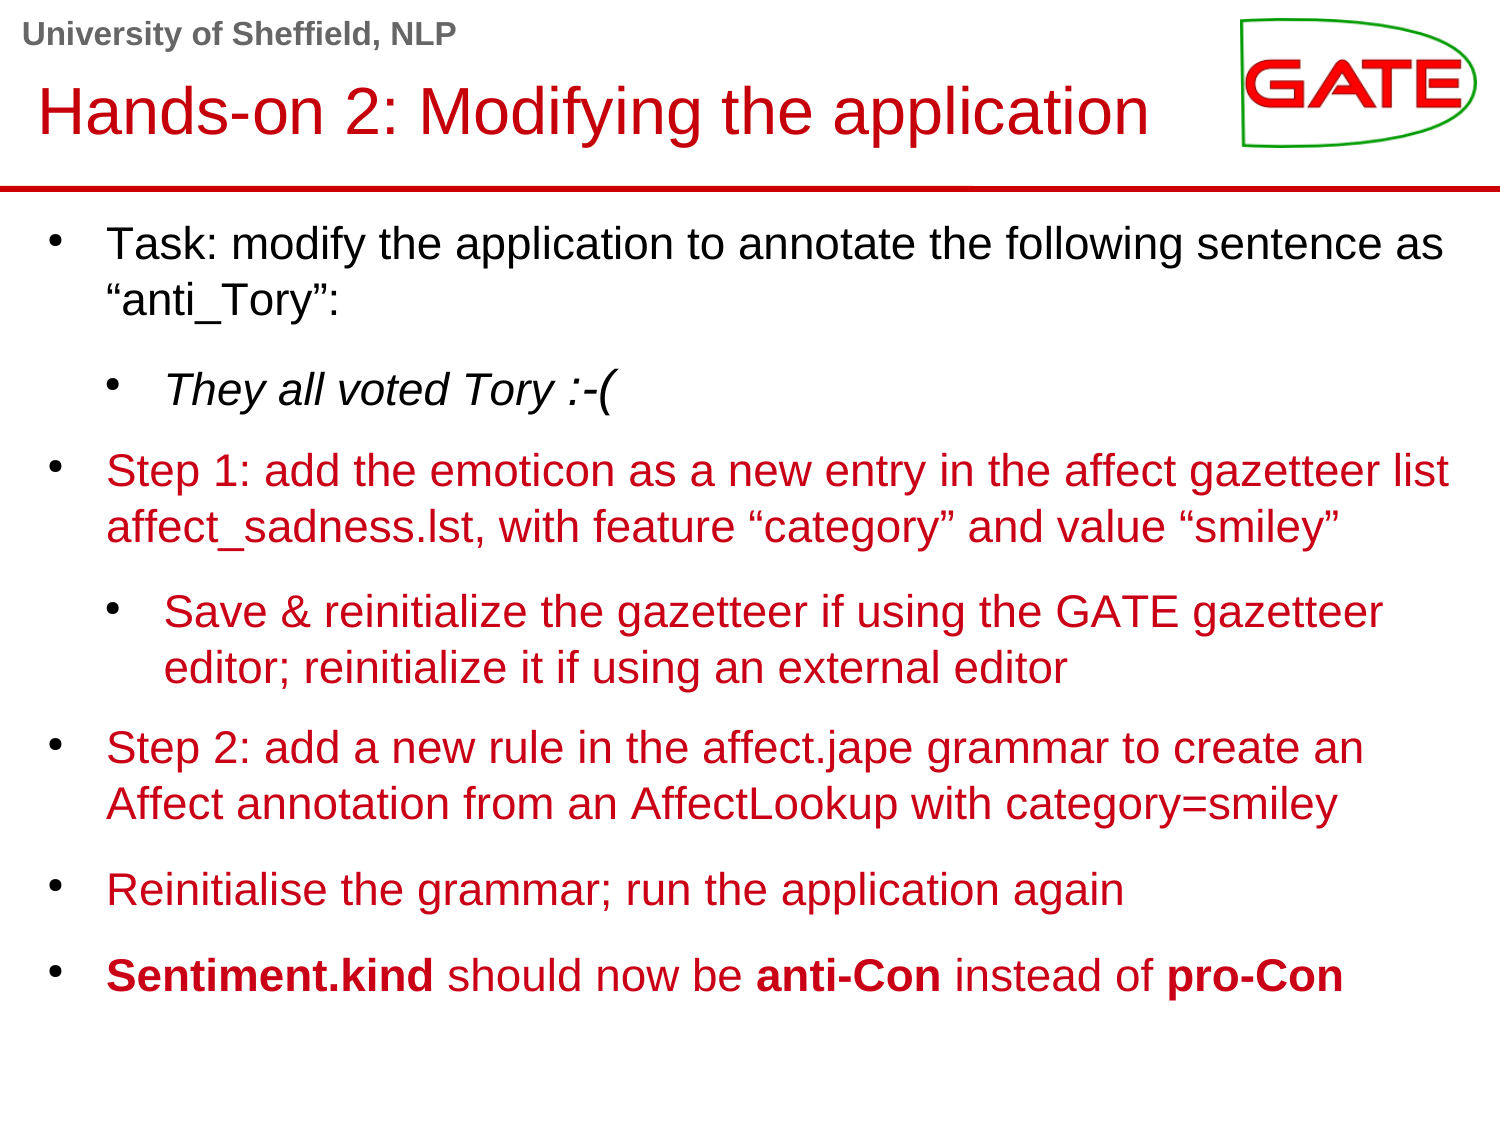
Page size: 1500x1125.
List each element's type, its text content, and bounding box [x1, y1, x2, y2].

list Task: modify the application to annotate the following sentence as “anti_Tory”: They all voted Tory :-( Step 1: add the emoticon as a new entry in the affect gazetteer list affect_sadness.lst, with feature “category” and value “smiley” Save & reinitialize the gazetteer if using the GATE gazetteer editor; reinitialize it if using an external editor Step 2: add a new rule in the affect.jape grammar to create an Affect annotation from an AffectLookup with category=smiley Reinitialise the grammar; run the application again Sentiment.kind should now be anti-Con instead of pro-Con [47, 212, 1465, 1064]
title Hands-on 2: Modifying the application [37, 23, 1276, 202]
picture [1240, 18, 1477, 148]
